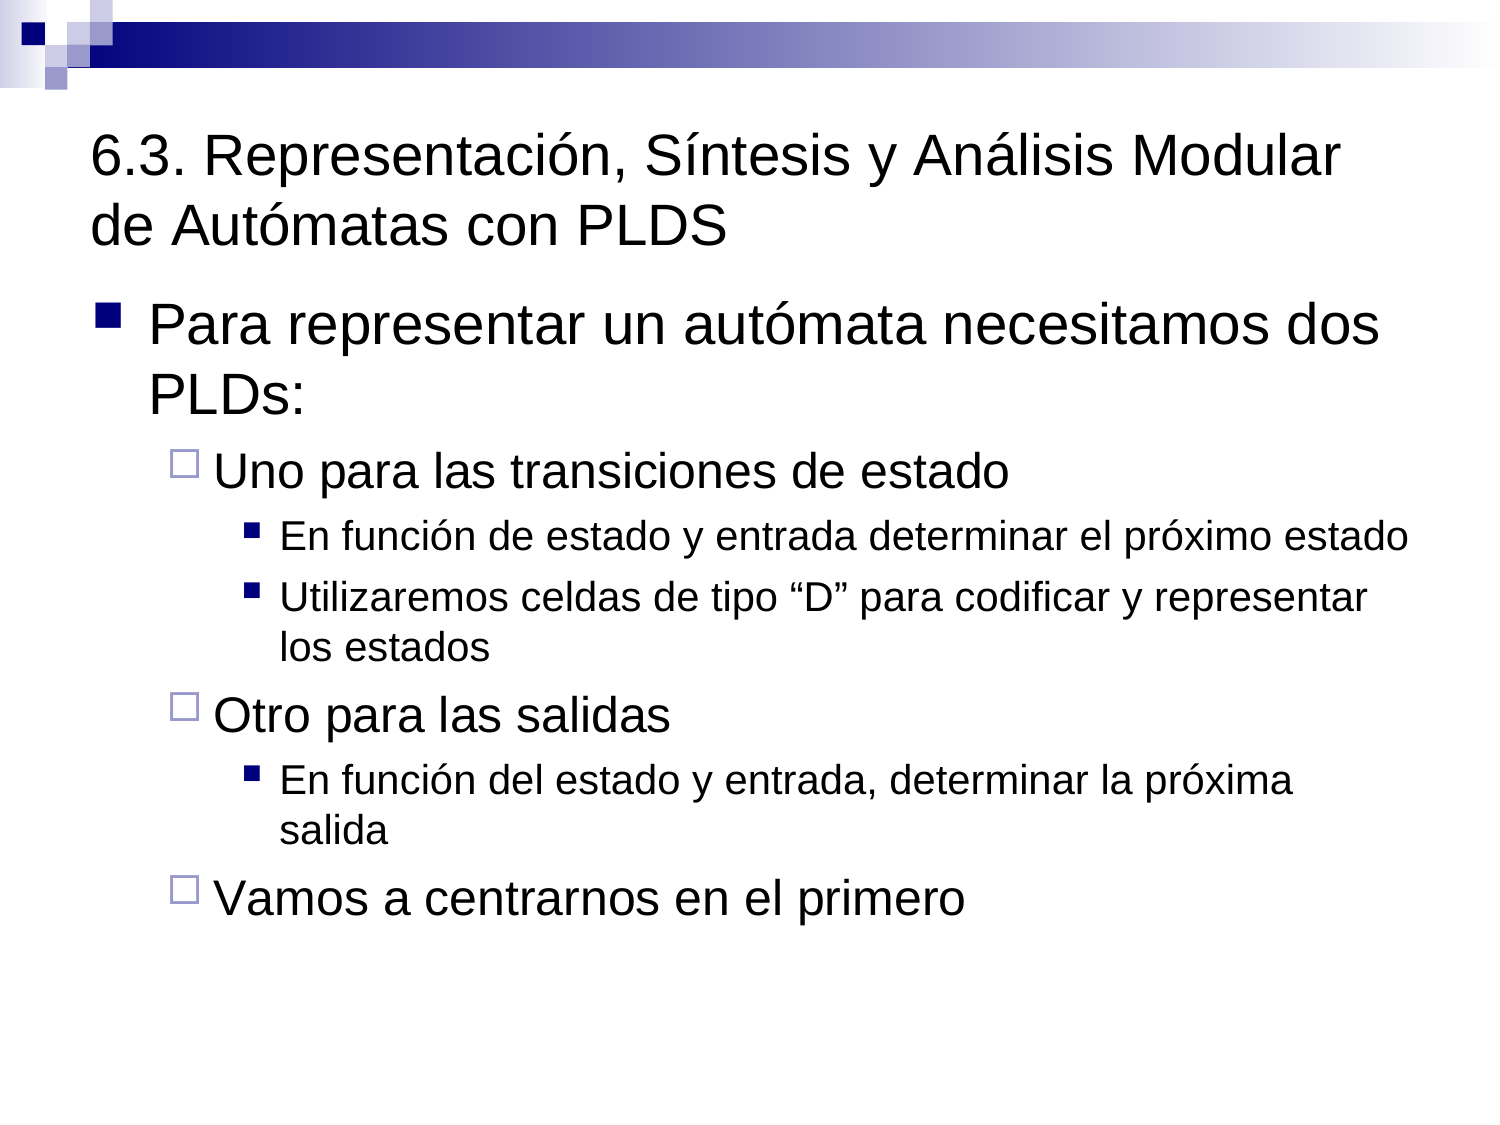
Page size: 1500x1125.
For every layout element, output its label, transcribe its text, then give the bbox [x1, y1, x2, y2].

list Para representar un autómata necesitamos dos PLDs: Uno para las transiciones de estado En función de estado y entrada determinar el próximo estado Utilizaremos celdas de tipo “D” para codificar y representar los estados Otro para las salidas En función del estado y entrada, determinar la próxima salida Vamos a centrarnos en el primero [76, 278, 1427, 988]
title 6.3. Representación, Síntesis y Análisis Modular de Autómatas con PLDS [75, 75, 1426, 300]
